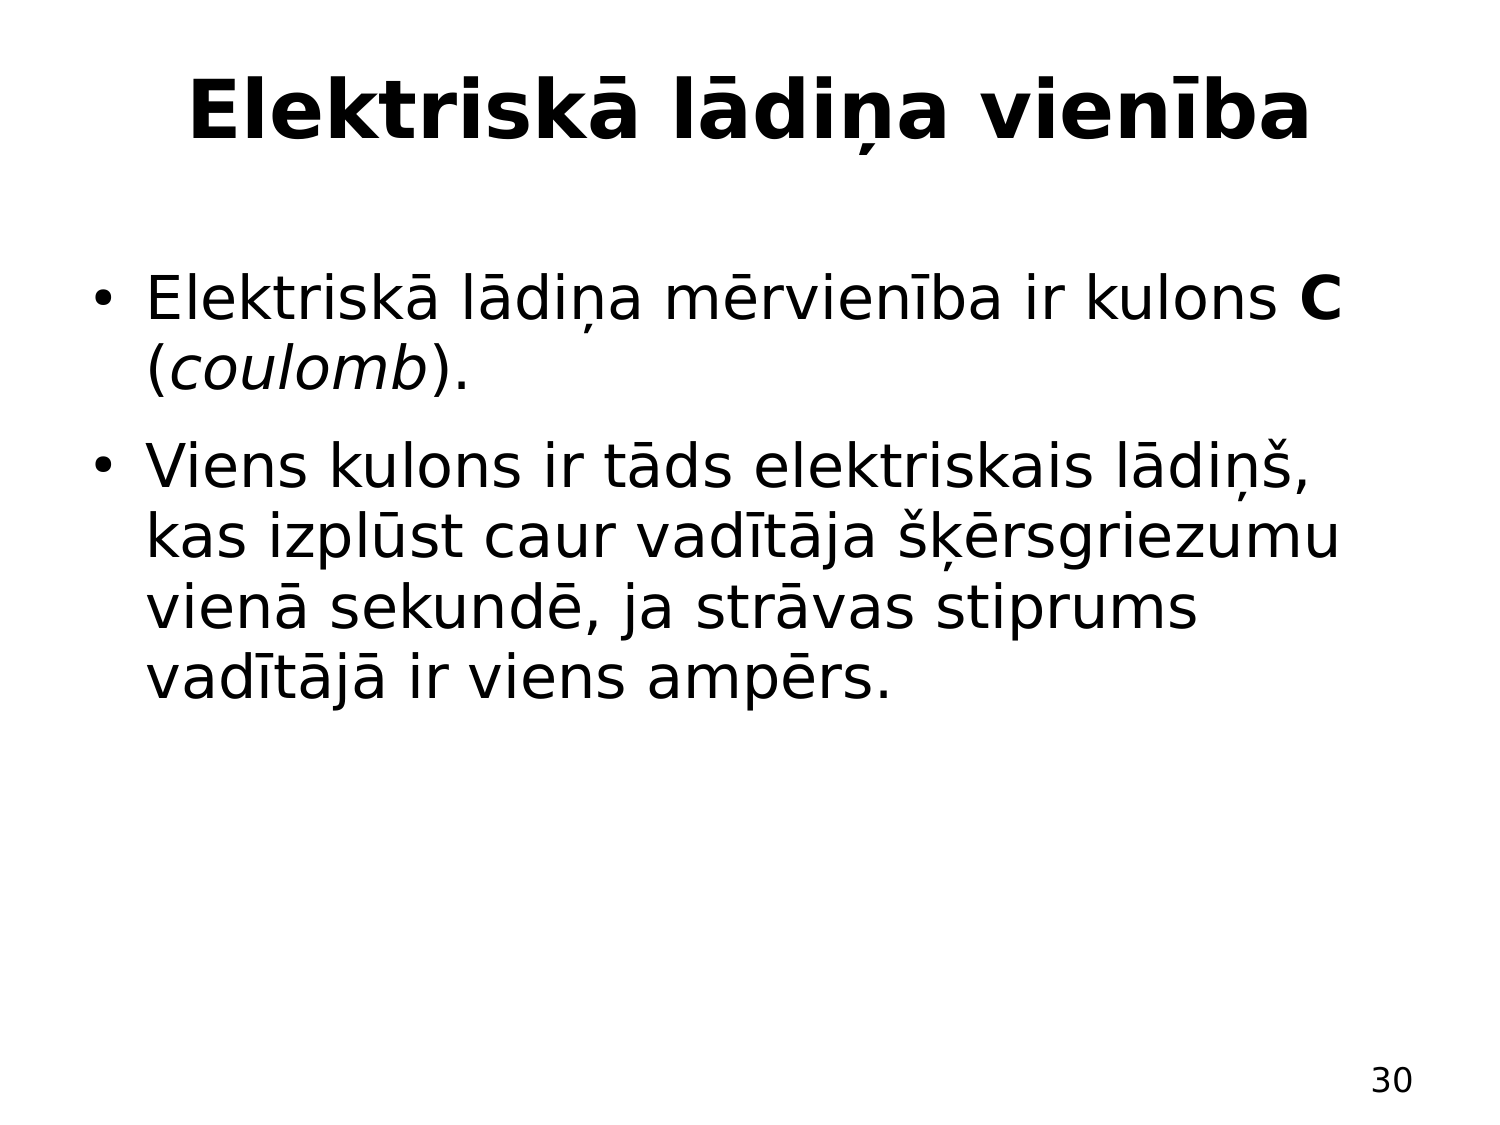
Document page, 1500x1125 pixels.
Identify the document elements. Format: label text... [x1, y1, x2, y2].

list Elektriskā lādiņa mērvienība ir kulons C (coulomb). Viens kulons ir tāds elektriskais lādiņš, kas izplūst caur vadītāja šķērsgriezumu vienā sekundē, ja strāvas stiprums vadītājā ir viens ampērs. [75, 263, 1425, 916]
title Elektriskā lādiņa vienība [75, 44, 1425, 177]
